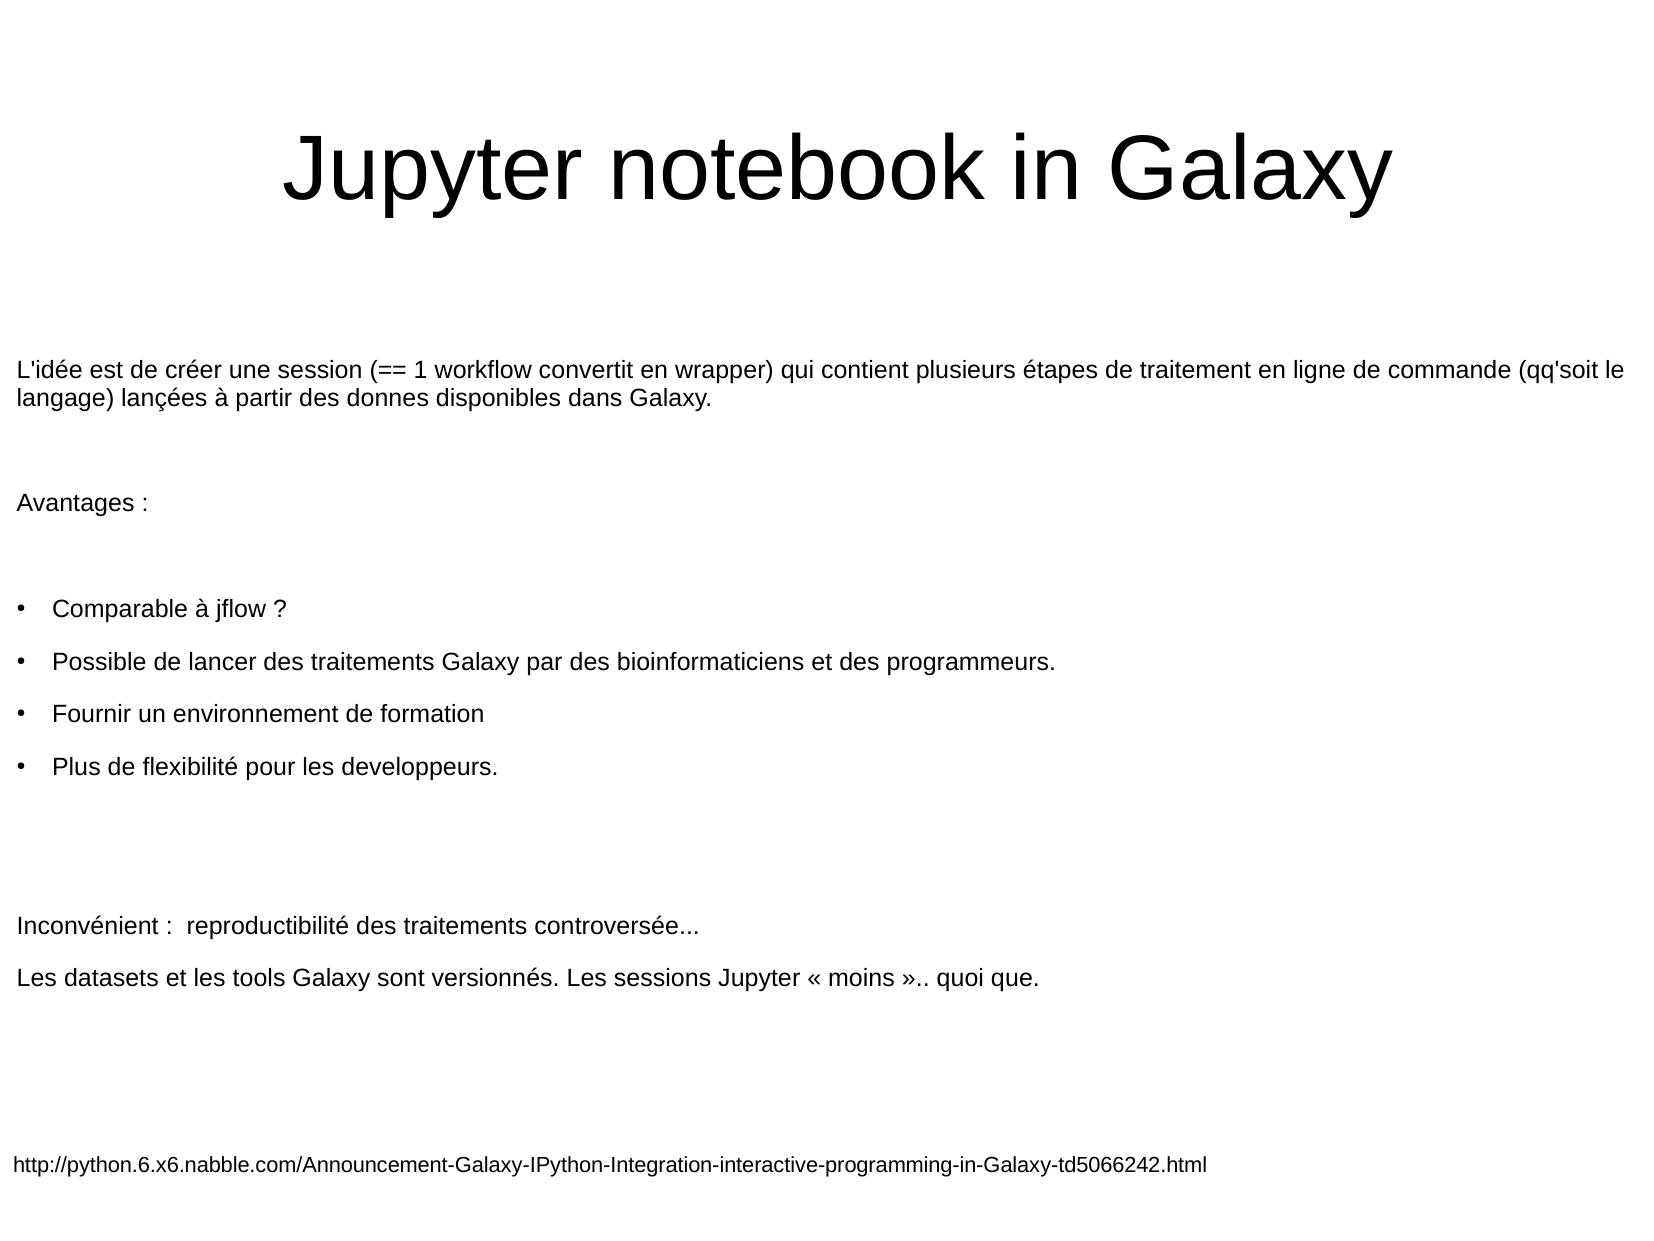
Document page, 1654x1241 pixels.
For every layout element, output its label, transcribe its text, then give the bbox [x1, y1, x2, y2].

title Jupyter notebook in Galaxy [94, 64, 1583, 272]
text_box http://python.6.x6.nabble.com/Announcement-Galaxy-IPython-Integration-interactive-programming-in-Galaxy-td5066242.html [0, 1145, 1654, 1241]
text_box L'idée est de créer une session (== 1 workflow convertit en wrapper) qui contient plusieurs étapes de traitement en ligne de commande (qq'soit le langage) lançées à partir des donnes disponibles dans Galaxy. Avantages : Comparable à jflow ? Possible de lancer des traitements Galaxy par des bioinformaticiens et des programmeurs. Fournir un environnement de formation Plus de flexibilité pour les developpeurs. Inconvénient : reproductibilité des traitements controversée... Les datasets et les tools Galaxy sont versionnés. Les sessions Jupyter « moins ».. quoi que. [1, 295, 1654, 1106]
